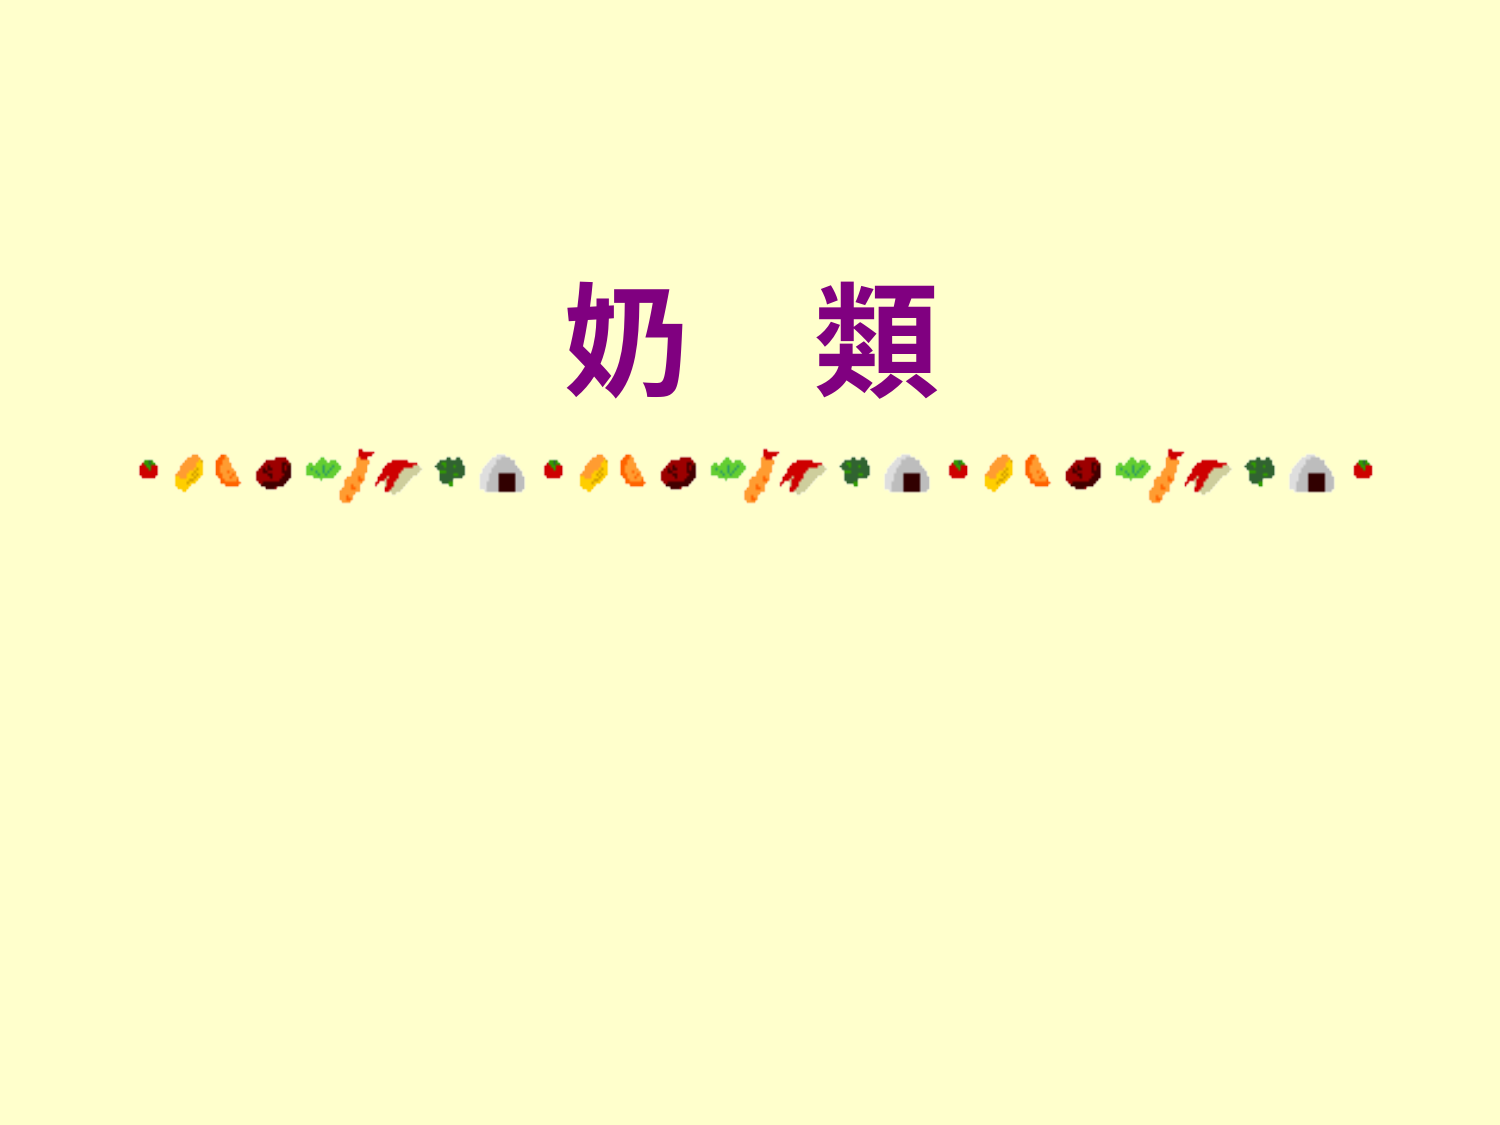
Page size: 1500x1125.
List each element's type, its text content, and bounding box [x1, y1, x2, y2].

picture [135, 444, 1378, 507]
title 奶 類 [76, 243, 1427, 431]
